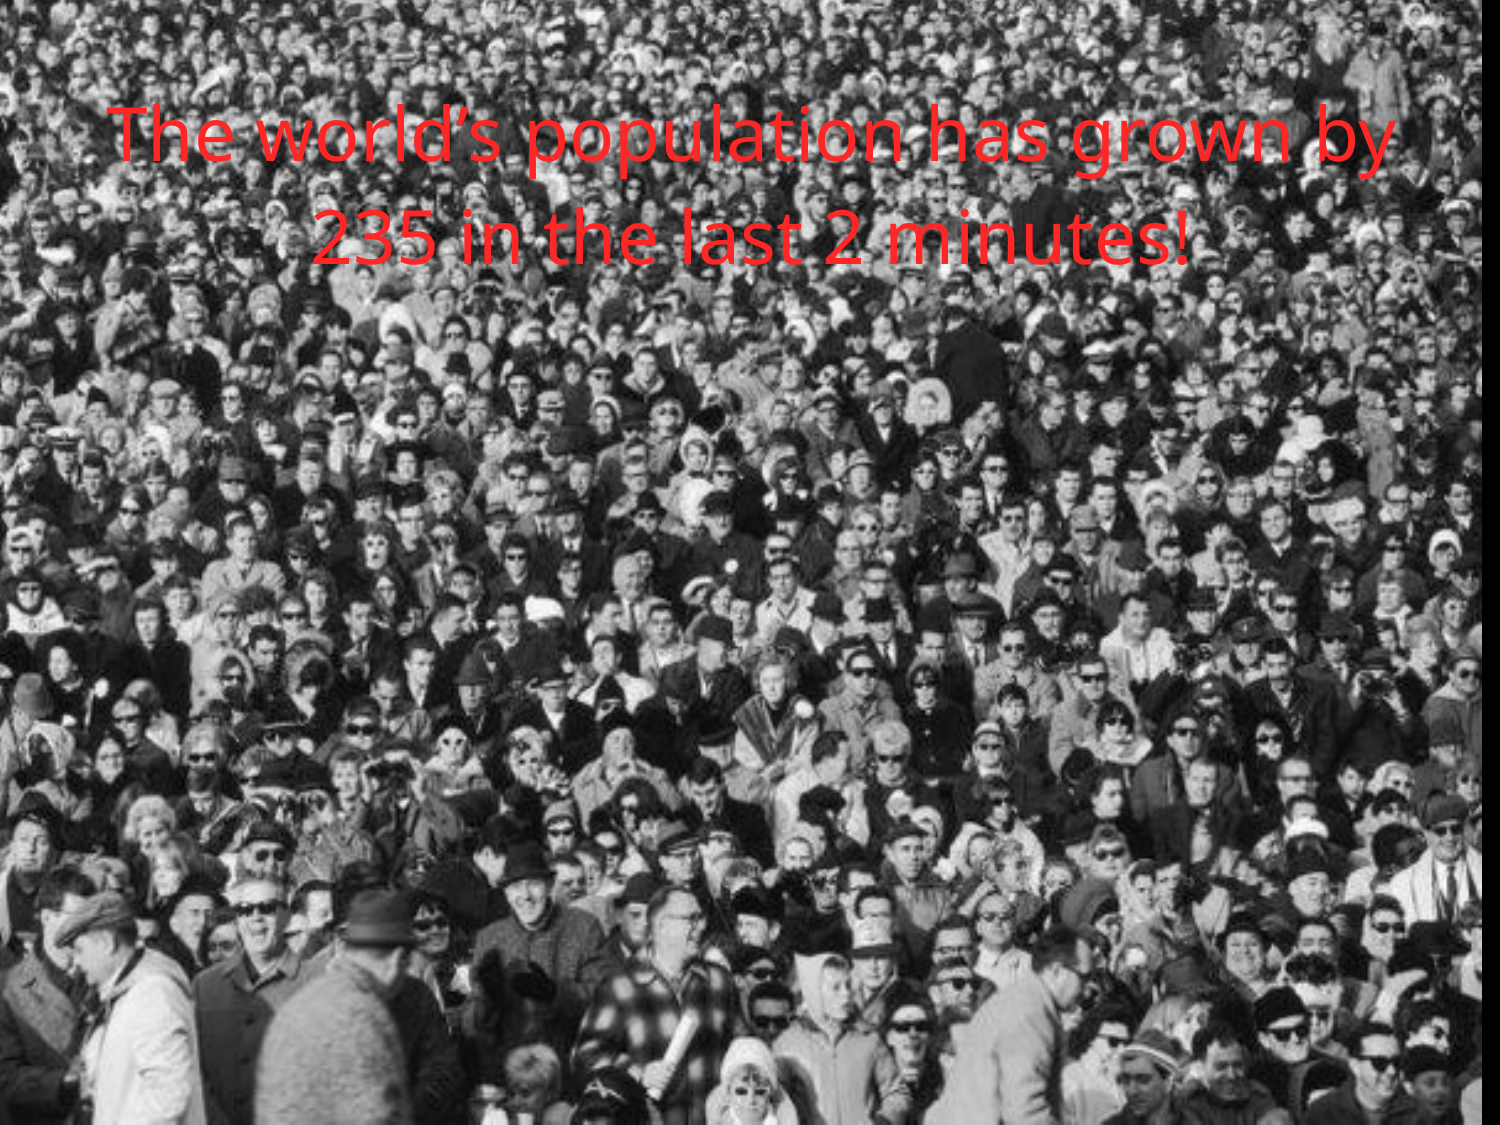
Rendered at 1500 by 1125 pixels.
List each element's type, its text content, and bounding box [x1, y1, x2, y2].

picture [0, 0, 1482, 1125]
title The world’s population has grown by 235 in the last 2 minutes! [76, 90, 1427, 278]
